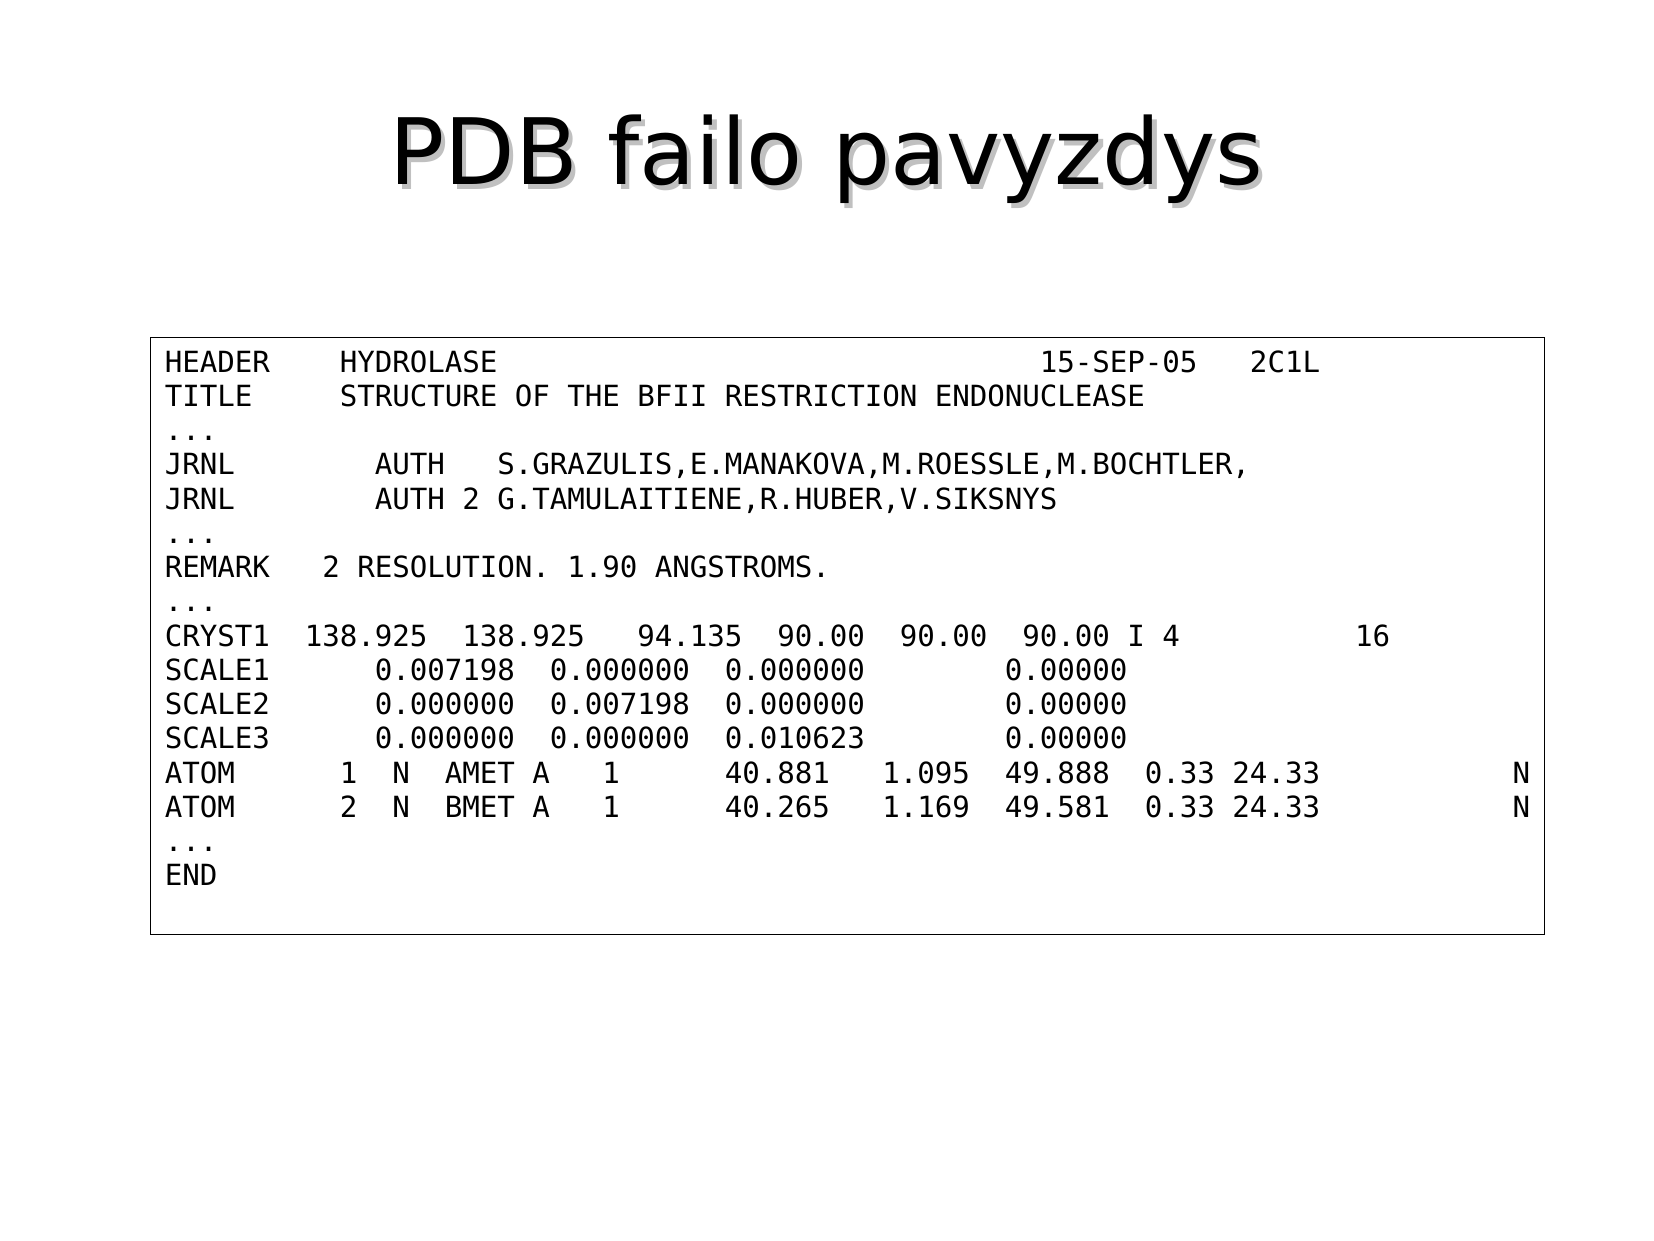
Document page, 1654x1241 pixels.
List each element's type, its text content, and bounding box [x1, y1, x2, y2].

text_box HEADER HYDROLASE 15-SEP-05 2C1L TITLE STRUCTURE OF THE BFII RESTRICTION ENDONUCLEASE ... JRNL AUTH S.GRAZULIS,E.MANAKOVA,M.ROESSLE,M.BOCHTLER, JRNL AUTH 2 G.TAMULAITIENE,R.HUBER,V.SIKSNYS ... REMARK 2 RESOLUTION. 1.90 ANGSTROMS. ... CRYST1 138.925 138.925 94.135 90.00 90.00 90.00 I 4 16 SCALE1 0.007198 0.000000 0.000000 0.00000 SCALE2 0.000000 0.007198 0.000000 0.00000 SCALE3 0.000000 0.000000 0.010623 0.00000 ATOM 1 N AMET A 1 40.881 1.095 49.888 0.33 24.33 N ATOM 2 N BMET A 1 40.265 1.169 49.581 0.33 24.33 N ... END [150, 337, 1545, 935]
title PDB failo pavyzdys [82, 49, 1571, 257]
